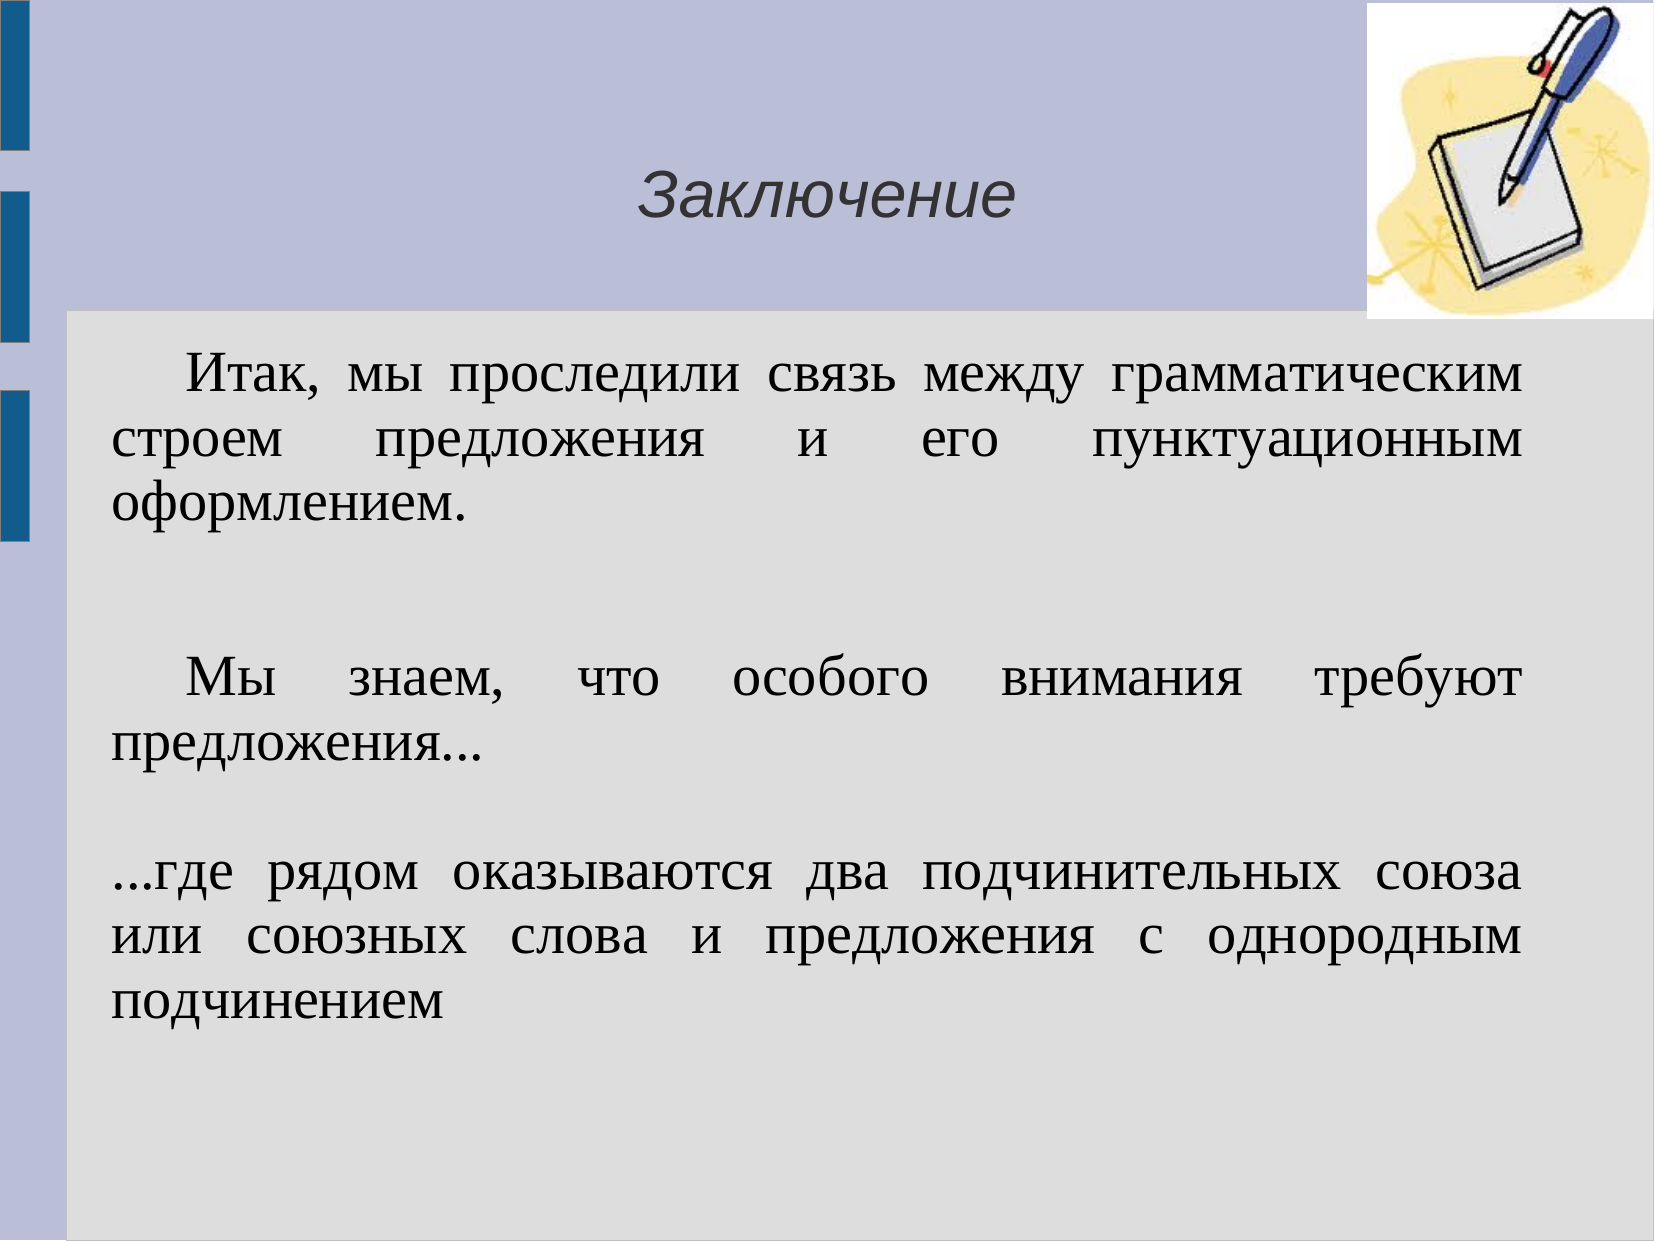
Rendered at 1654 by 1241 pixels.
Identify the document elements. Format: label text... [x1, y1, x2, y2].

picture [1367, 3, 1654, 319]
title Заключение [121, 91, 1367, 299]
subtitle Итак, мы проследили связь между грамматическим строем предложения и его пунктуационным оформлением. Мы знаем, что особого внимания требуют предложения... ...где рядом оказываются два подчинительных союза или союзных слова и предложения с однородным подчинением [111, 330, 1524, 1241]
